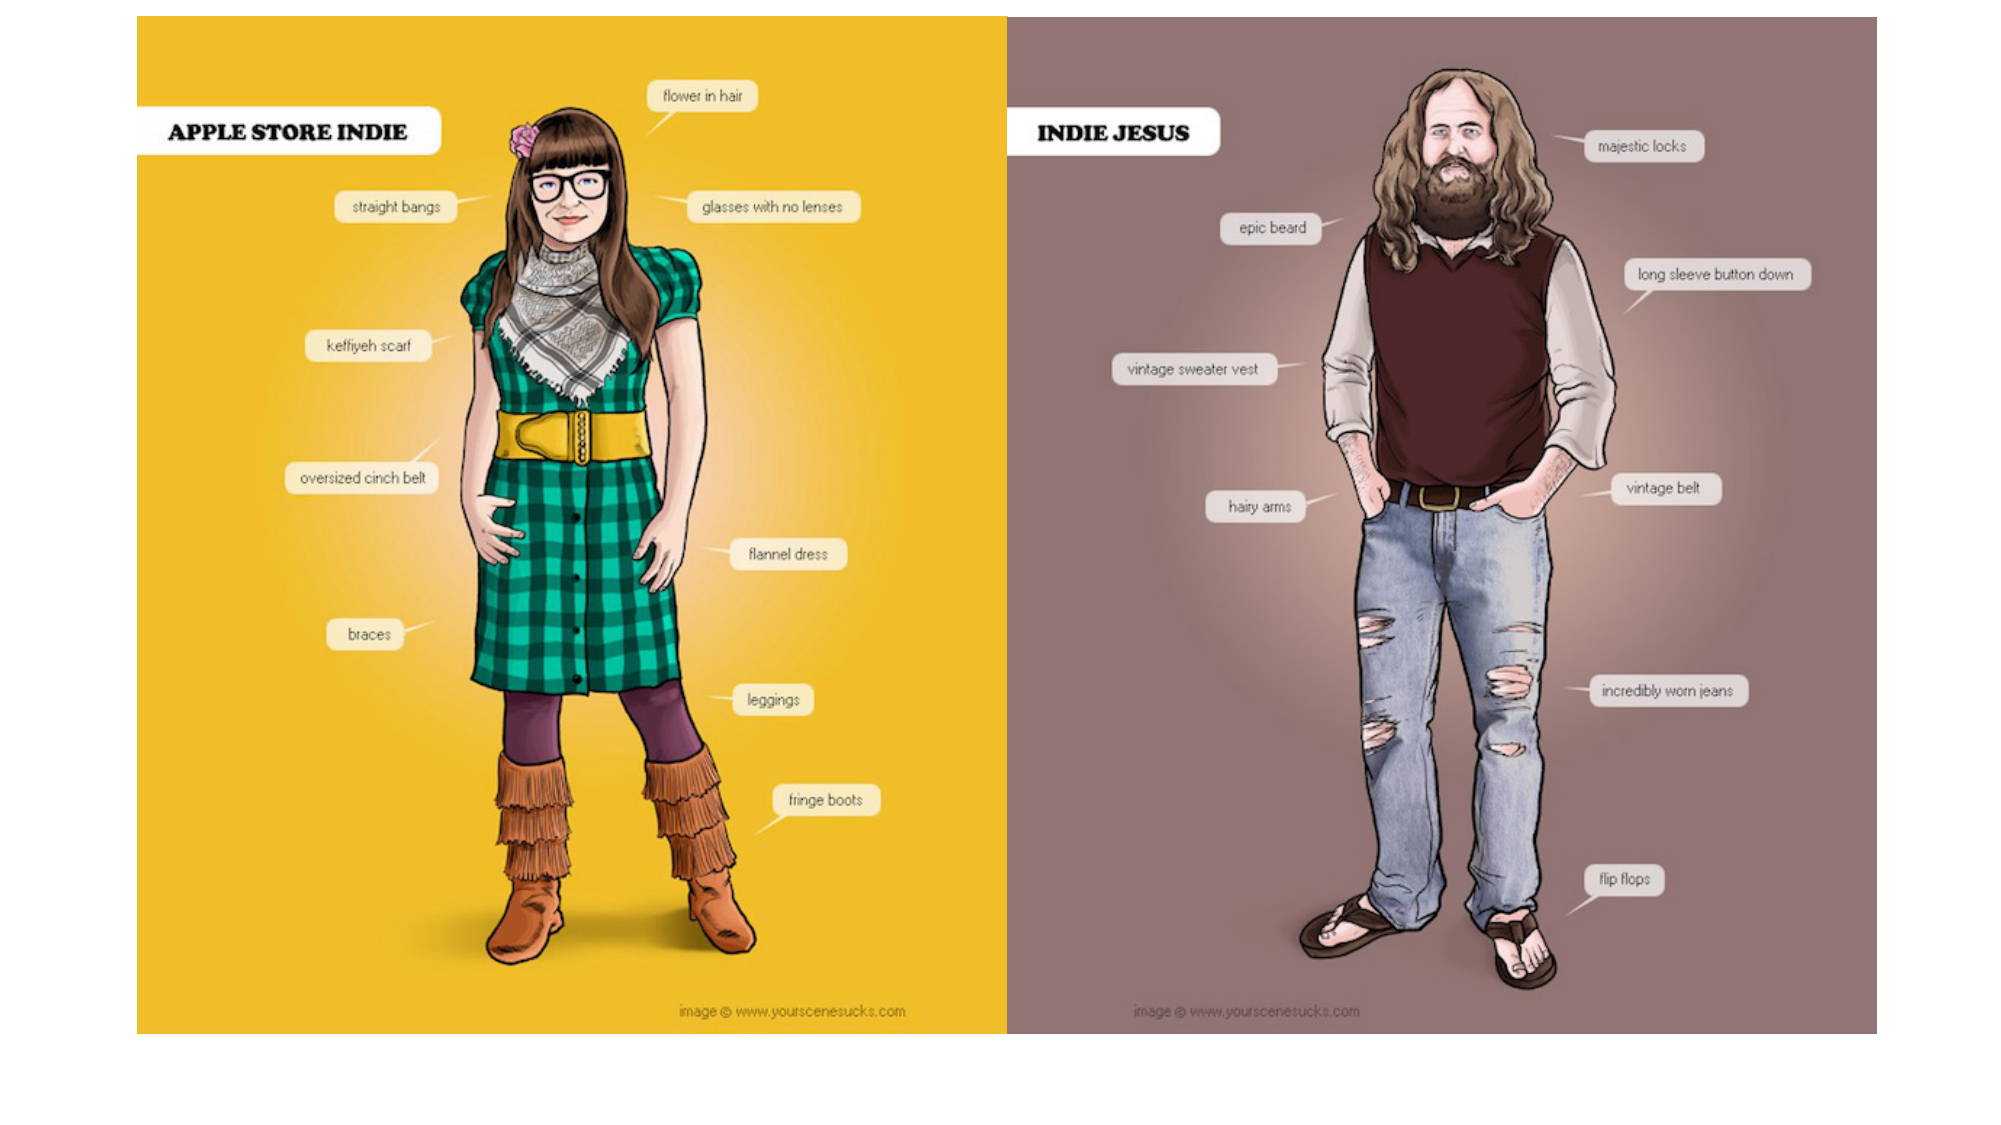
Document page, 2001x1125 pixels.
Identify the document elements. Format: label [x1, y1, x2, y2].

picture [137, 16, 1877, 1034]
